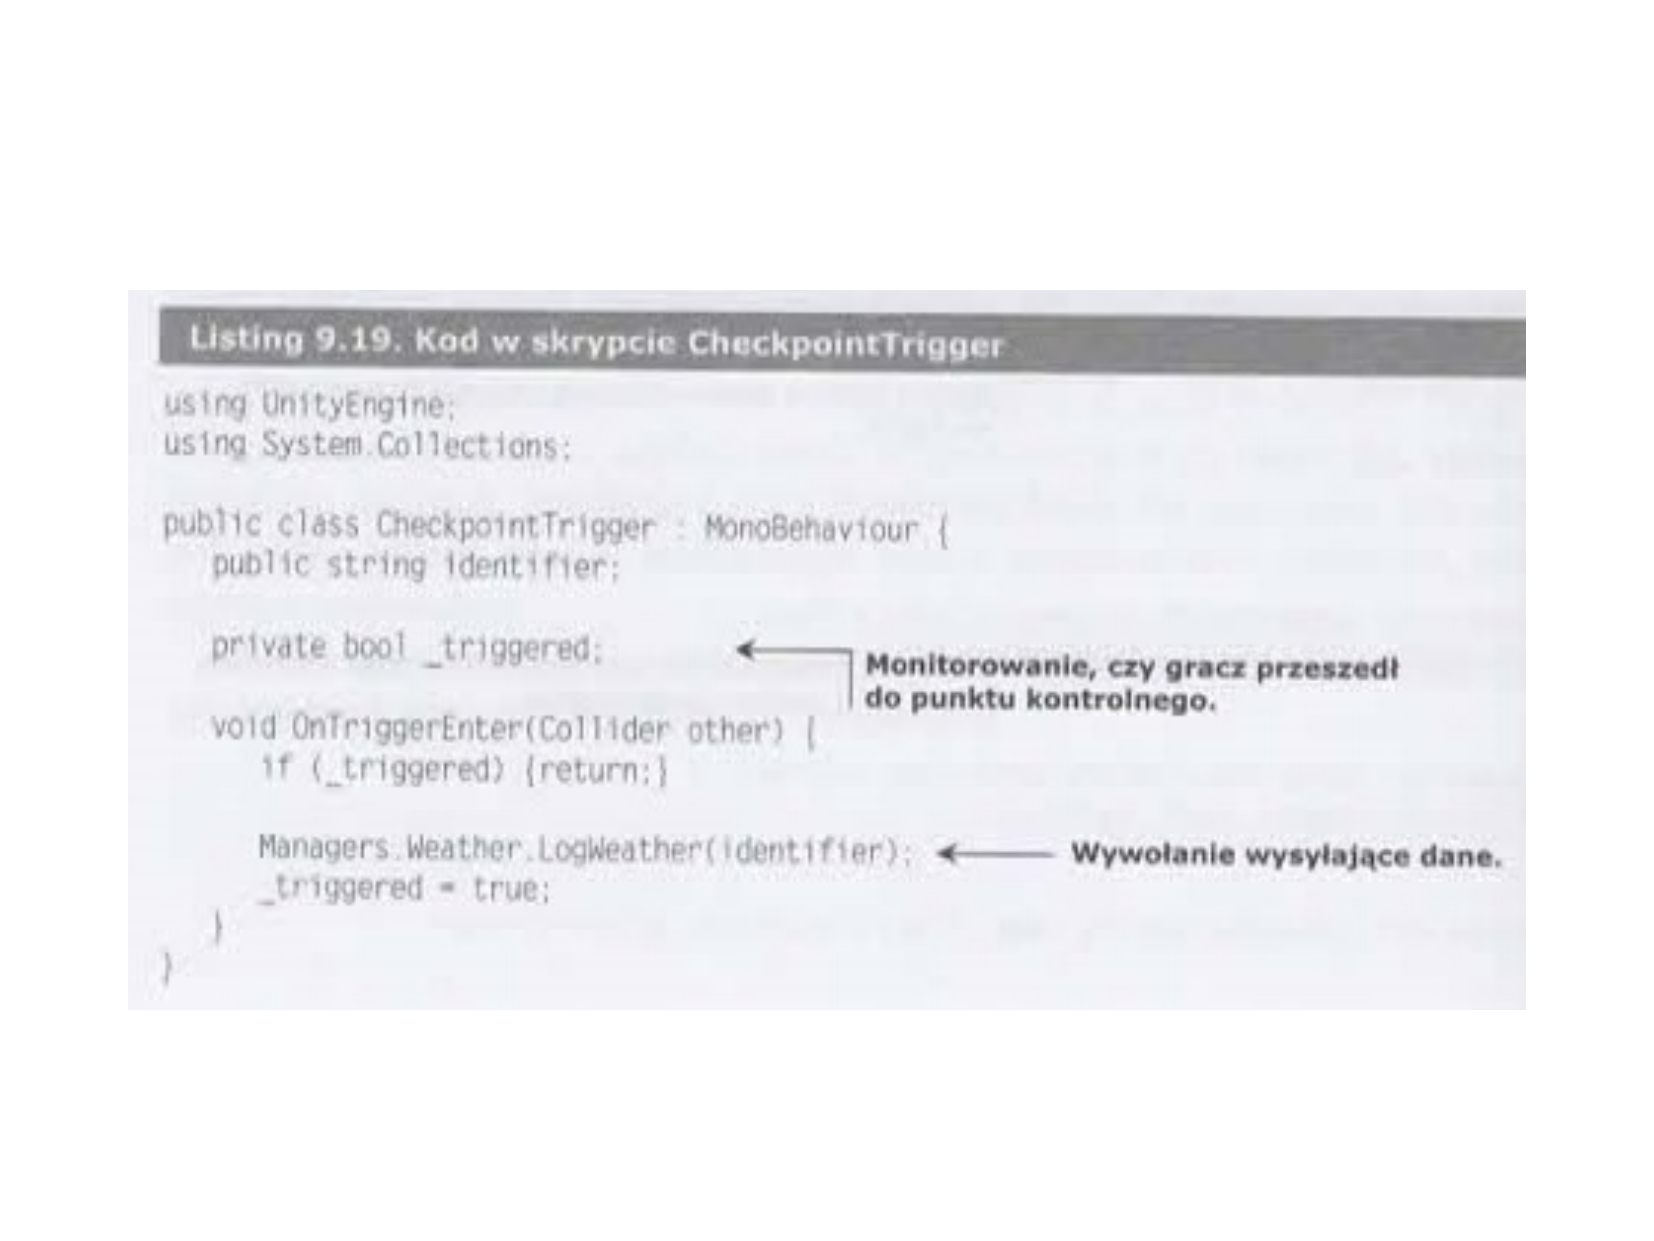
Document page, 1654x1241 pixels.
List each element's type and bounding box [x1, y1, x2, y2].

picture [128, 290, 1526, 1010]
